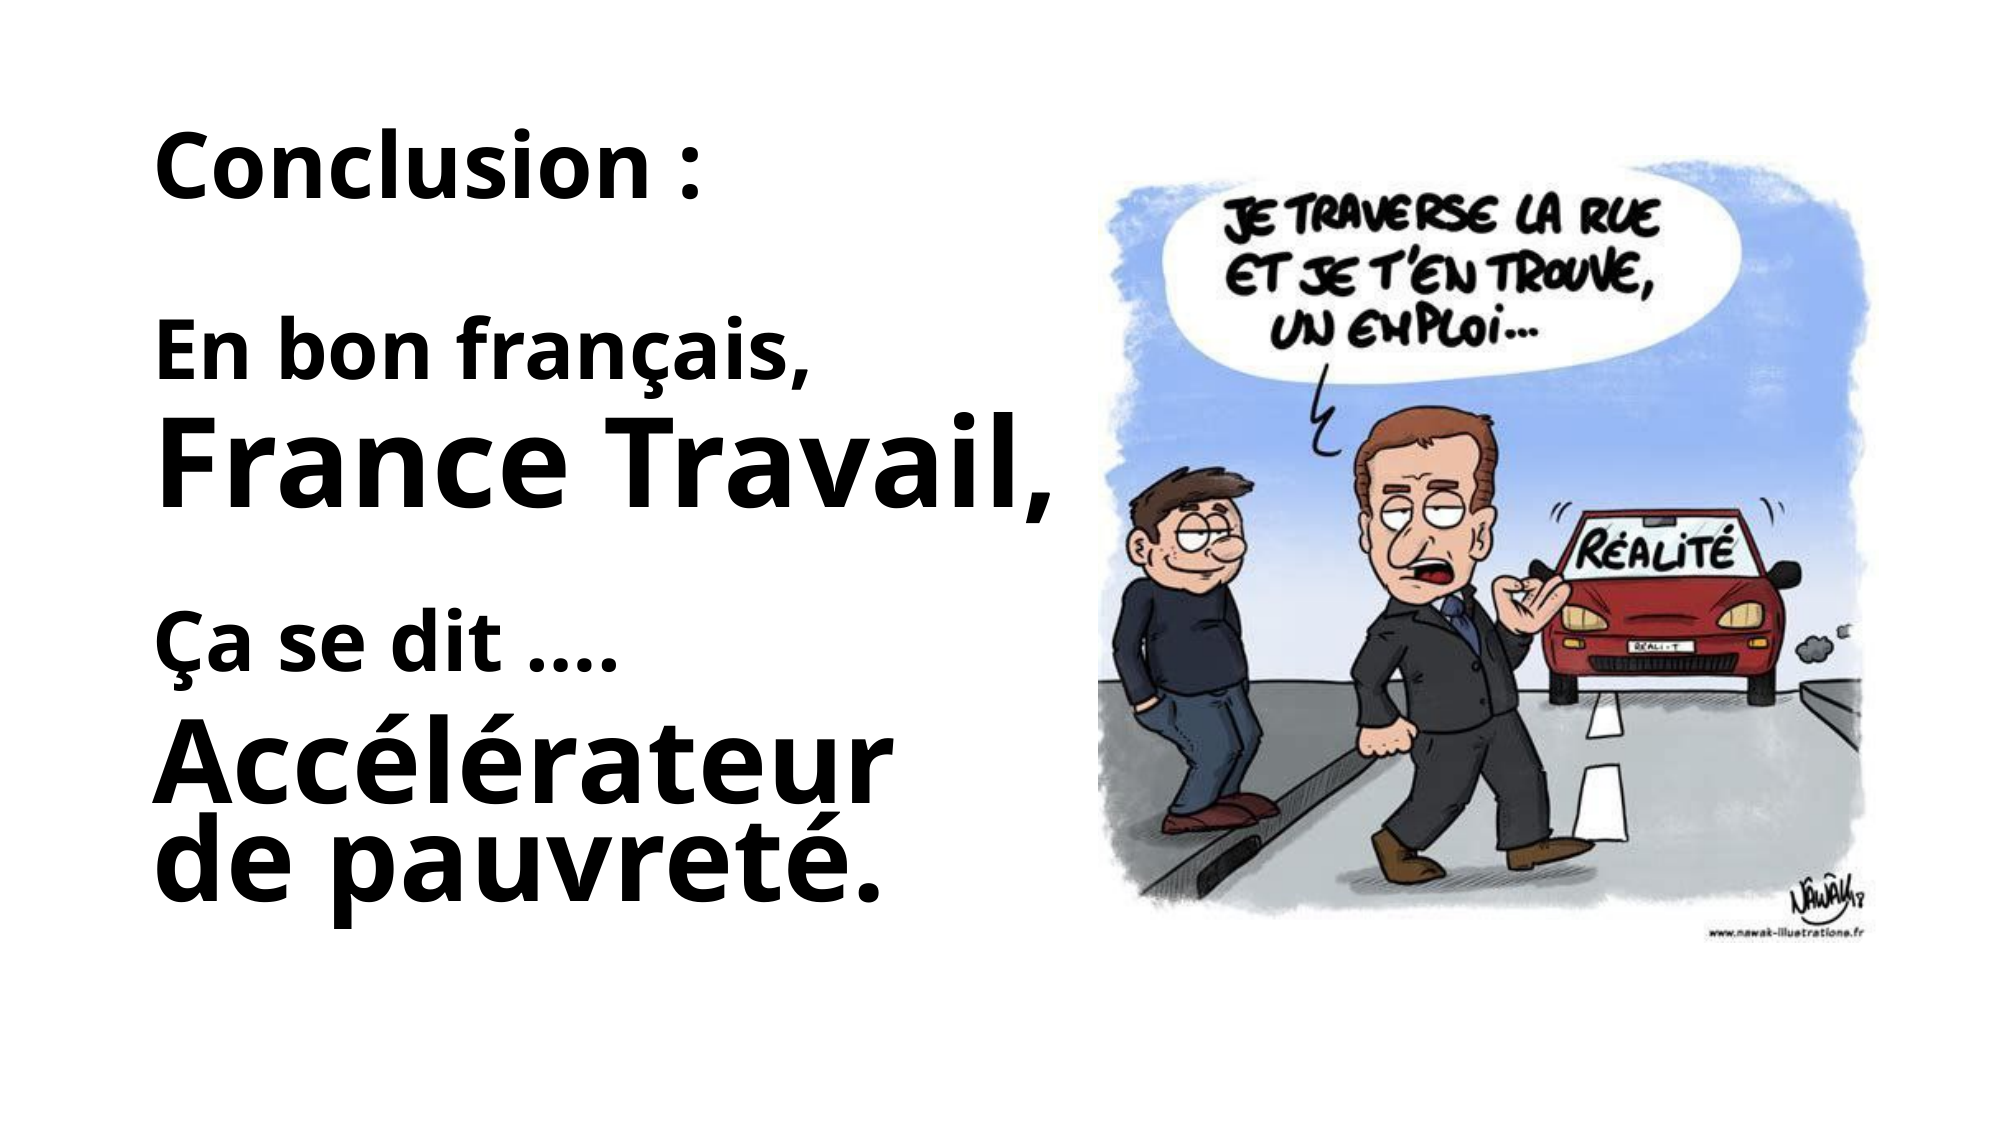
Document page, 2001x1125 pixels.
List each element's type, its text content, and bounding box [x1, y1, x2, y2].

text_box Accélérateur de pauvreté. [137, 714, 1098, 932]
text_box France Travail, [137, 406, 1098, 536]
picture [1098, 155, 1879, 943]
title Conclusion : [137, 59, 1803, 278]
text_box En bon français, [137, 288, 1098, 406]
text_box Ça se dit …. [137, 536, 1098, 714]
